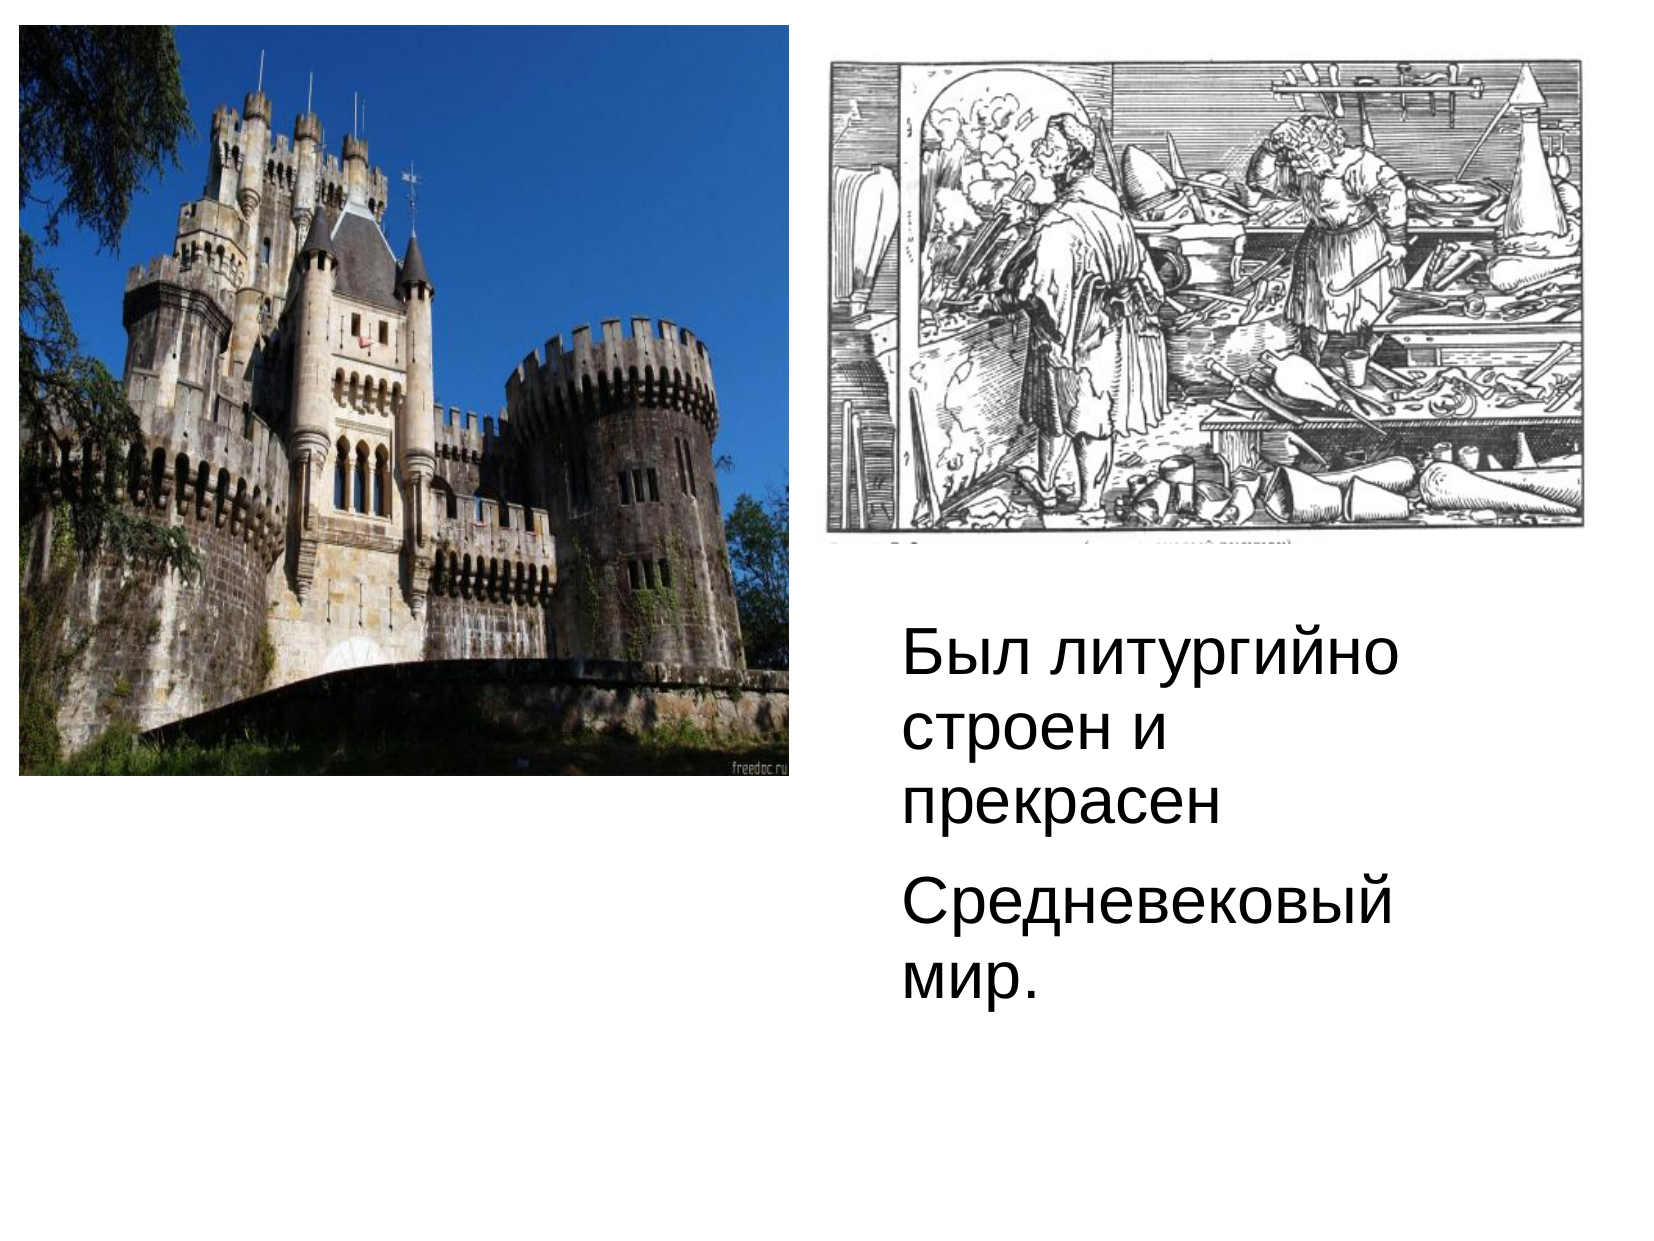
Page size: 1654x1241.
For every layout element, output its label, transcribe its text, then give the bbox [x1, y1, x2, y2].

picture [815, 42, 1597, 544]
picture [19, 25, 789, 776]
text_box Был литургийно строен и прекрасен Средневековый мир. [887, 606, 1504, 1069]
